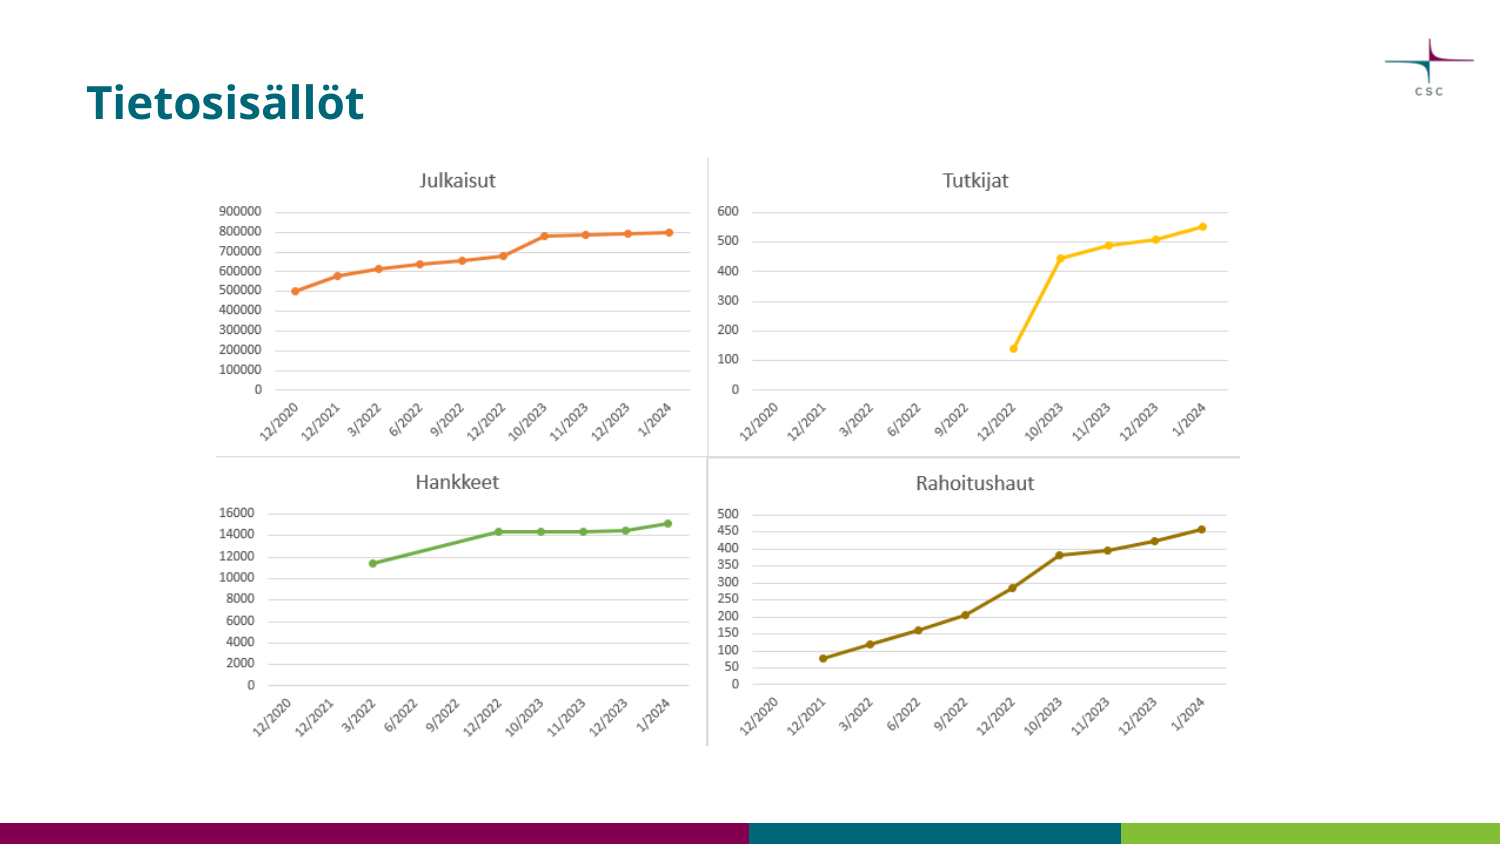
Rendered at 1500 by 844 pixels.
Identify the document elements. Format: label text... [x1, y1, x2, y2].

title Tietosisällöt [75, 30, 1346, 172]
picture [216, 157, 1240, 746]
